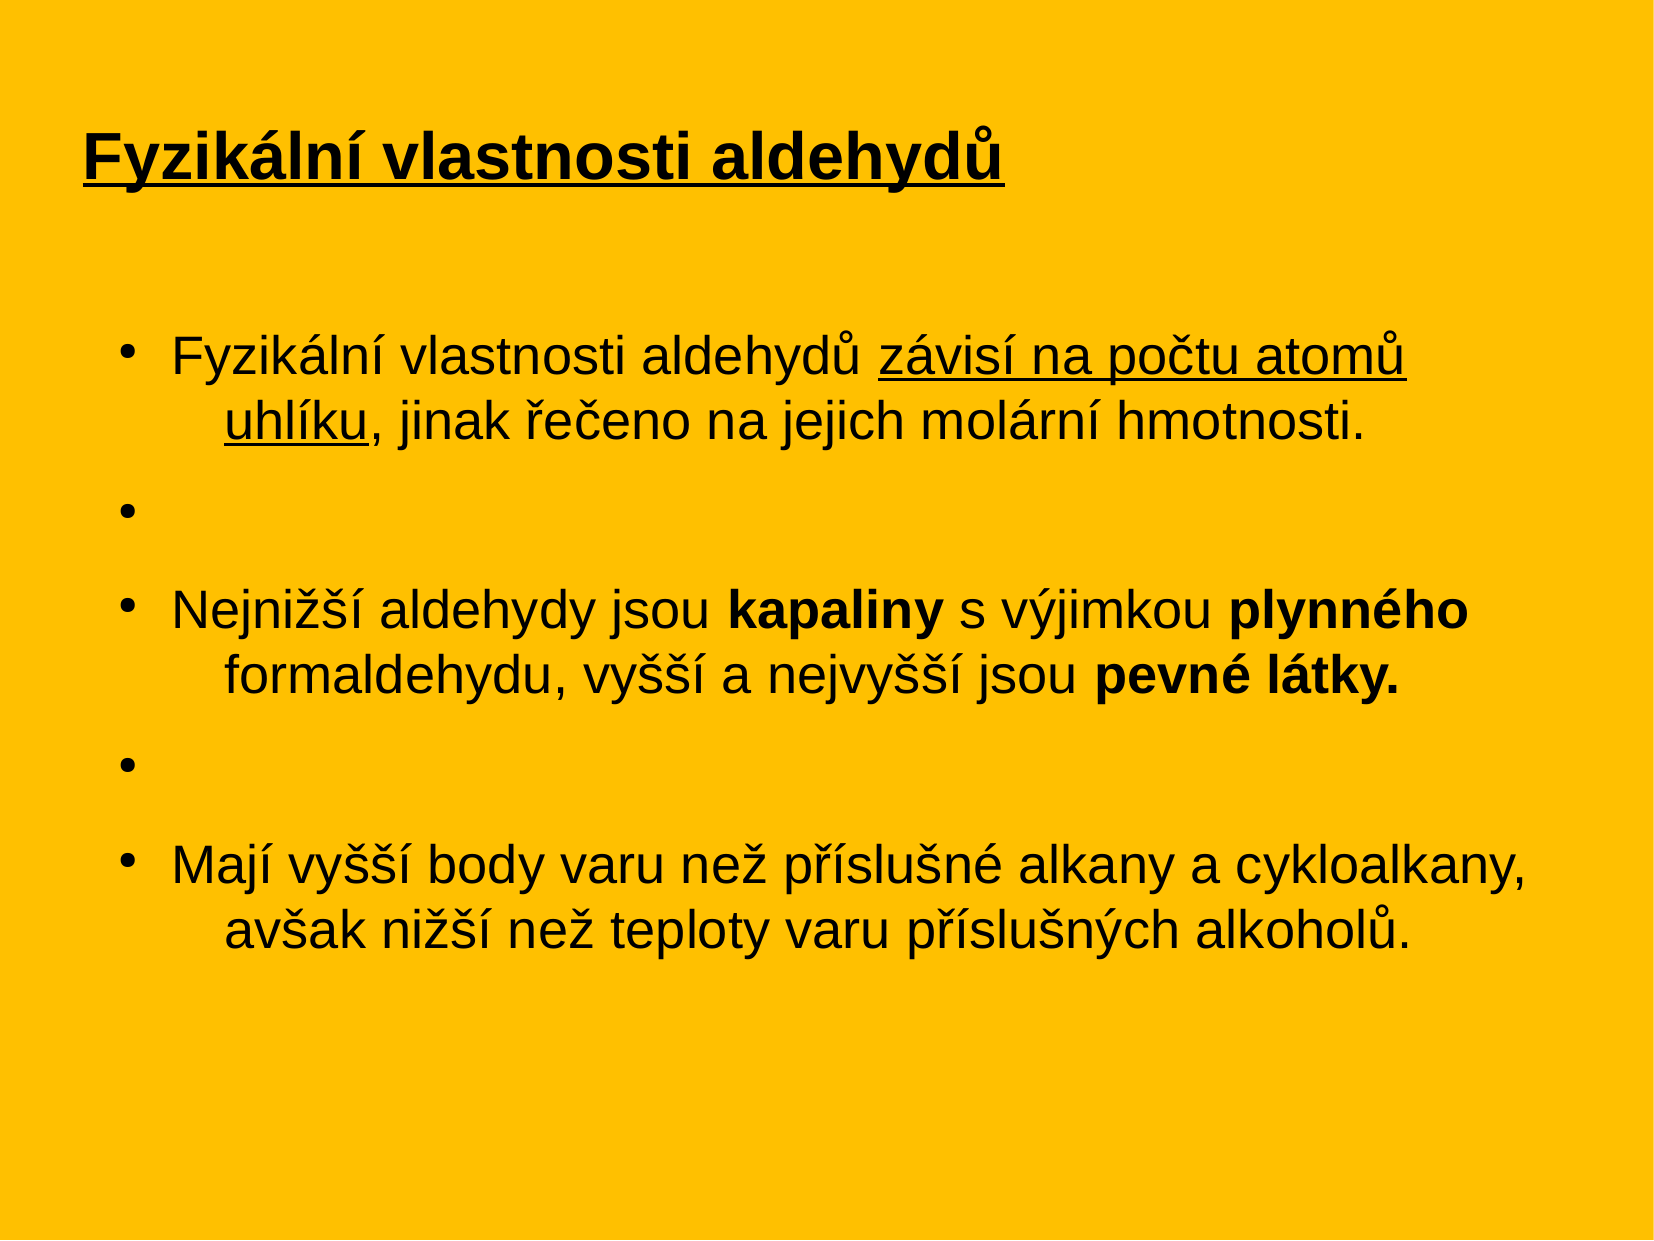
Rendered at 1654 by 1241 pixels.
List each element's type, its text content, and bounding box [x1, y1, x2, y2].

list Fyzikální vlastnosti aldehydů závisí na počtu atomů uhlíku, jinak řečeno na jejich molární hmotnosti. Nejnižší aldehydy jsou kapaliny s výjimkou plynného formaldehydu, vyšší a nejvyšší jsou pevné látky. Mají vyšší body varu než příslušné alkany a cykloalkany, avšak nižší než teploty varu příslušných alkoholů. [82, 210, 1571, 1030]
title Fyzikální vlastnosti aldehydů [82, 49, 1571, 210]
